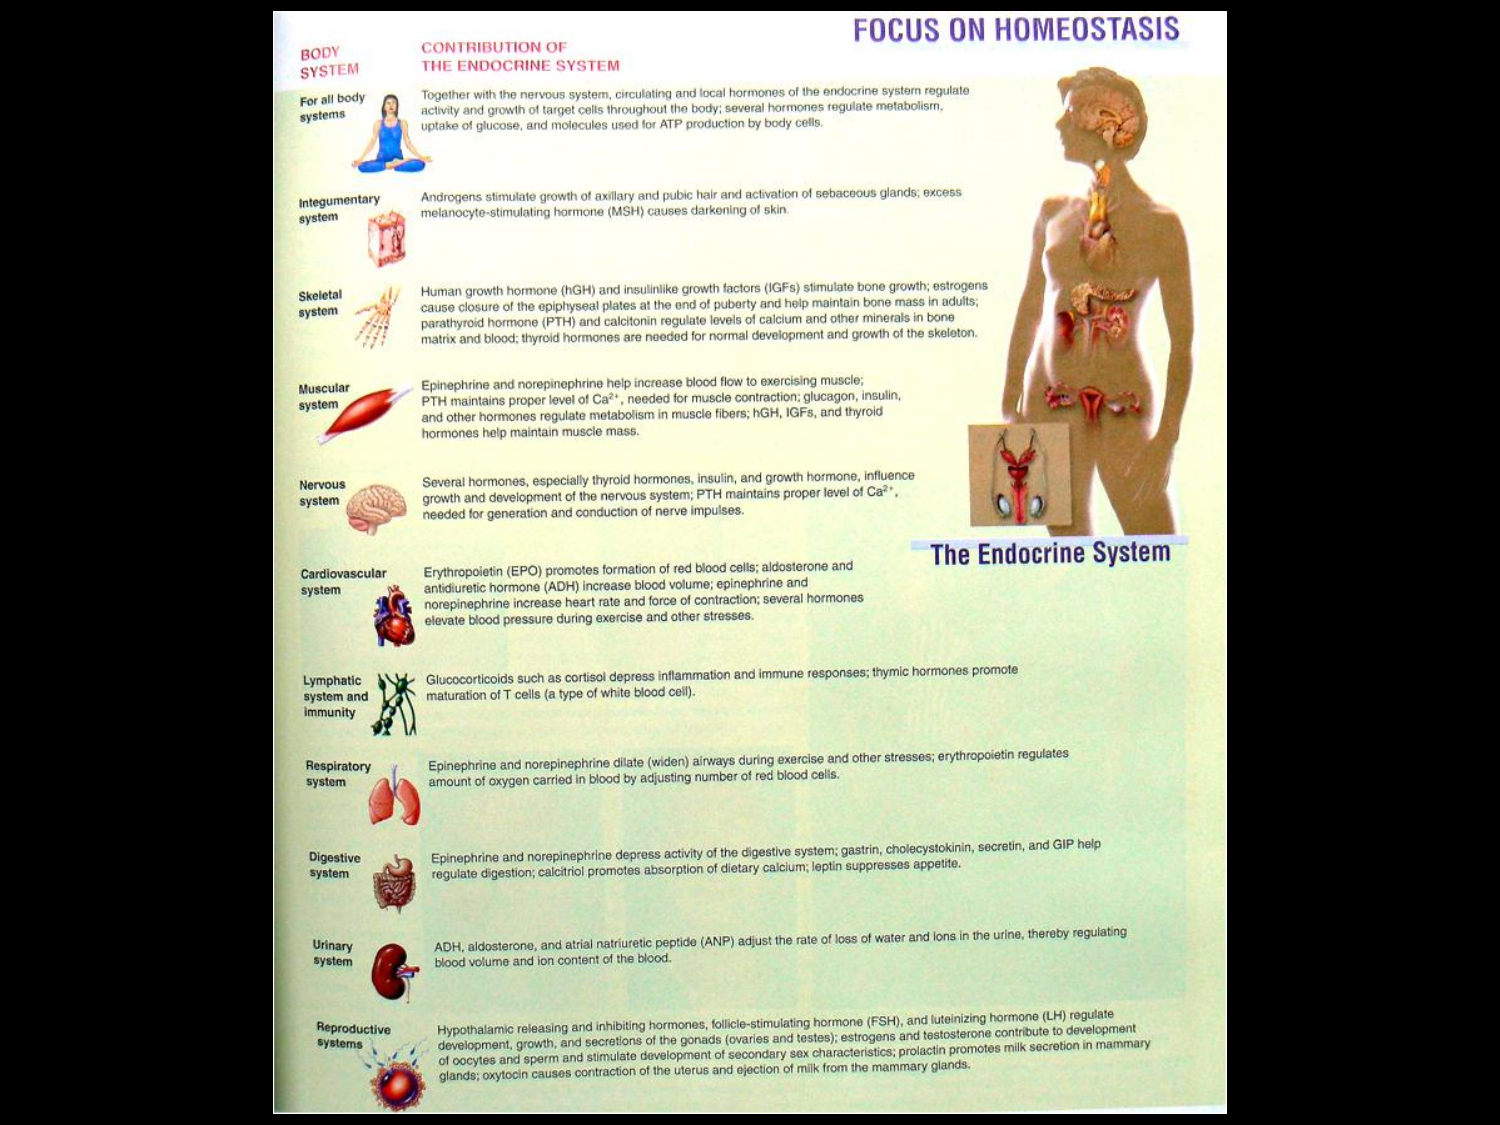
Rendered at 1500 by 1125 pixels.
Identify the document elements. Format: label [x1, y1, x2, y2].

picture [273, 11, 1227, 1114]
